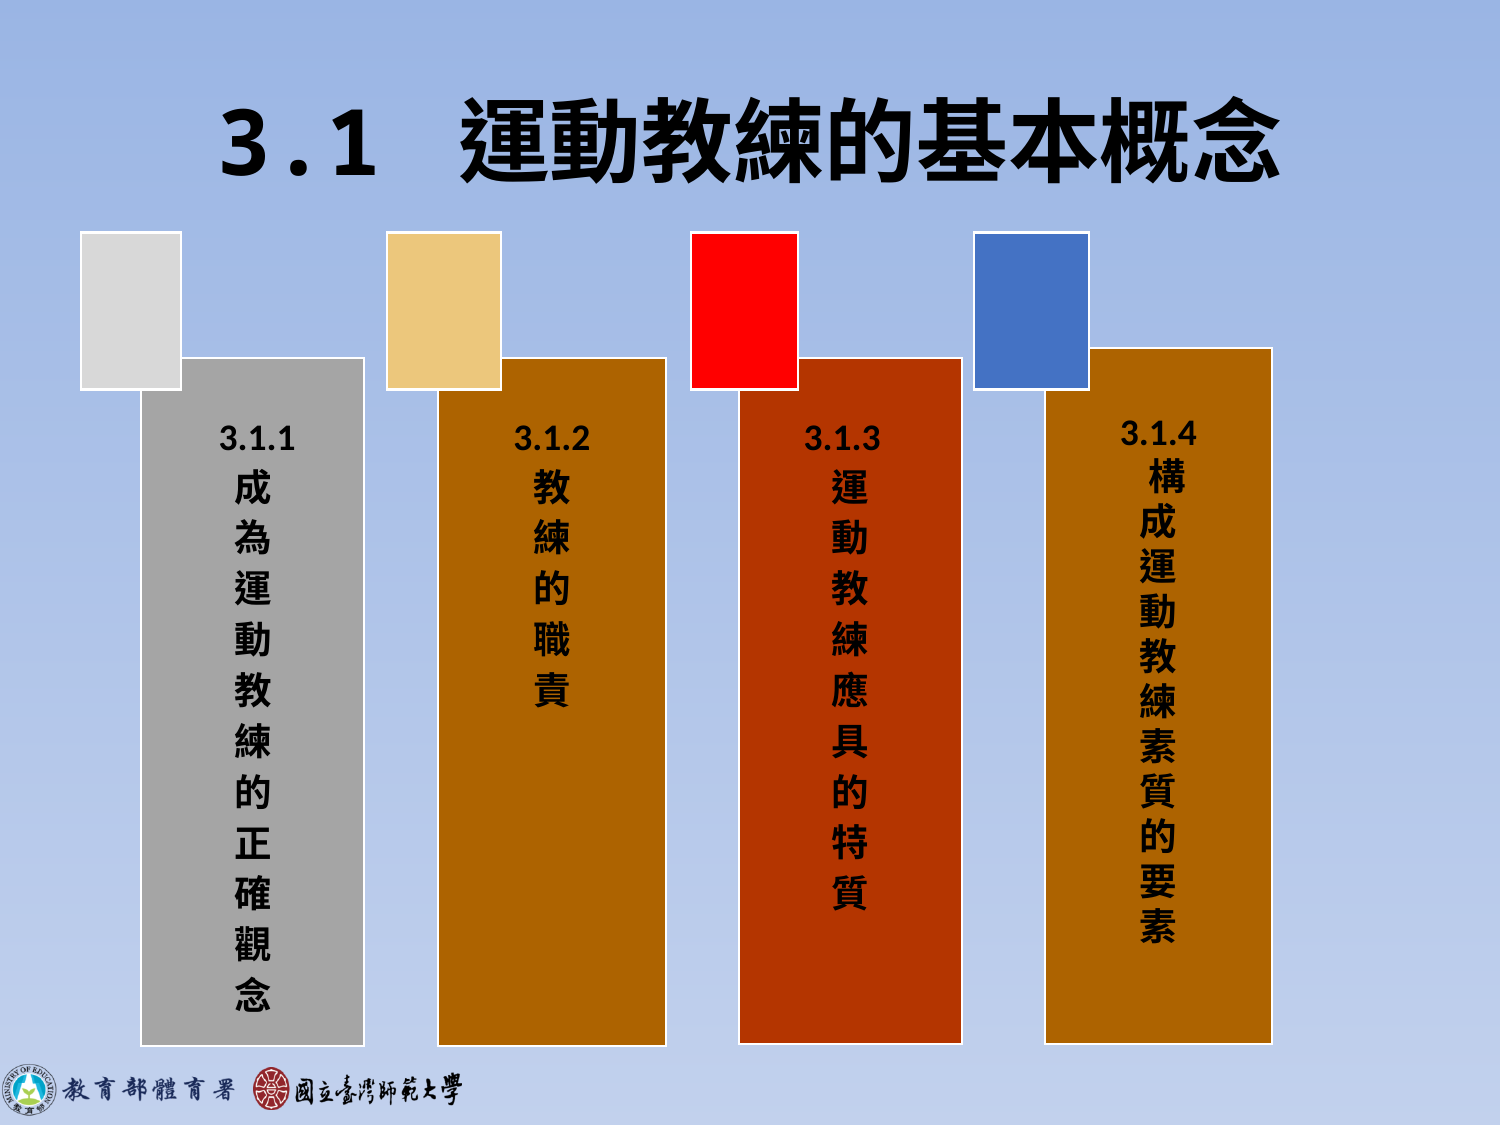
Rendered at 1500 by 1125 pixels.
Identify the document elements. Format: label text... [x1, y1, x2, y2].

text_box [974, 233, 1089, 389]
text_box 3.1.4 構 成 運 動 教 練 素 質 的 要 素 [1045, 348, 1273, 1045]
title 3.1 運動教練的基本概念 [75, 45, 1426, 233]
text_box [81, 233, 181, 389]
text_box 3.1.1 成 為 運 動 教 練 的 正 確 觀 念 [141, 358, 365, 1046]
text_box [387, 233, 501, 389]
text_box 3.1.3 運 動 教 練 應 具 的 特 質 [739, 358, 963, 1045]
text_box [691, 233, 798, 389]
text_box 3.1.2 教 練 的 職 責 [437, 358, 666, 1046]
